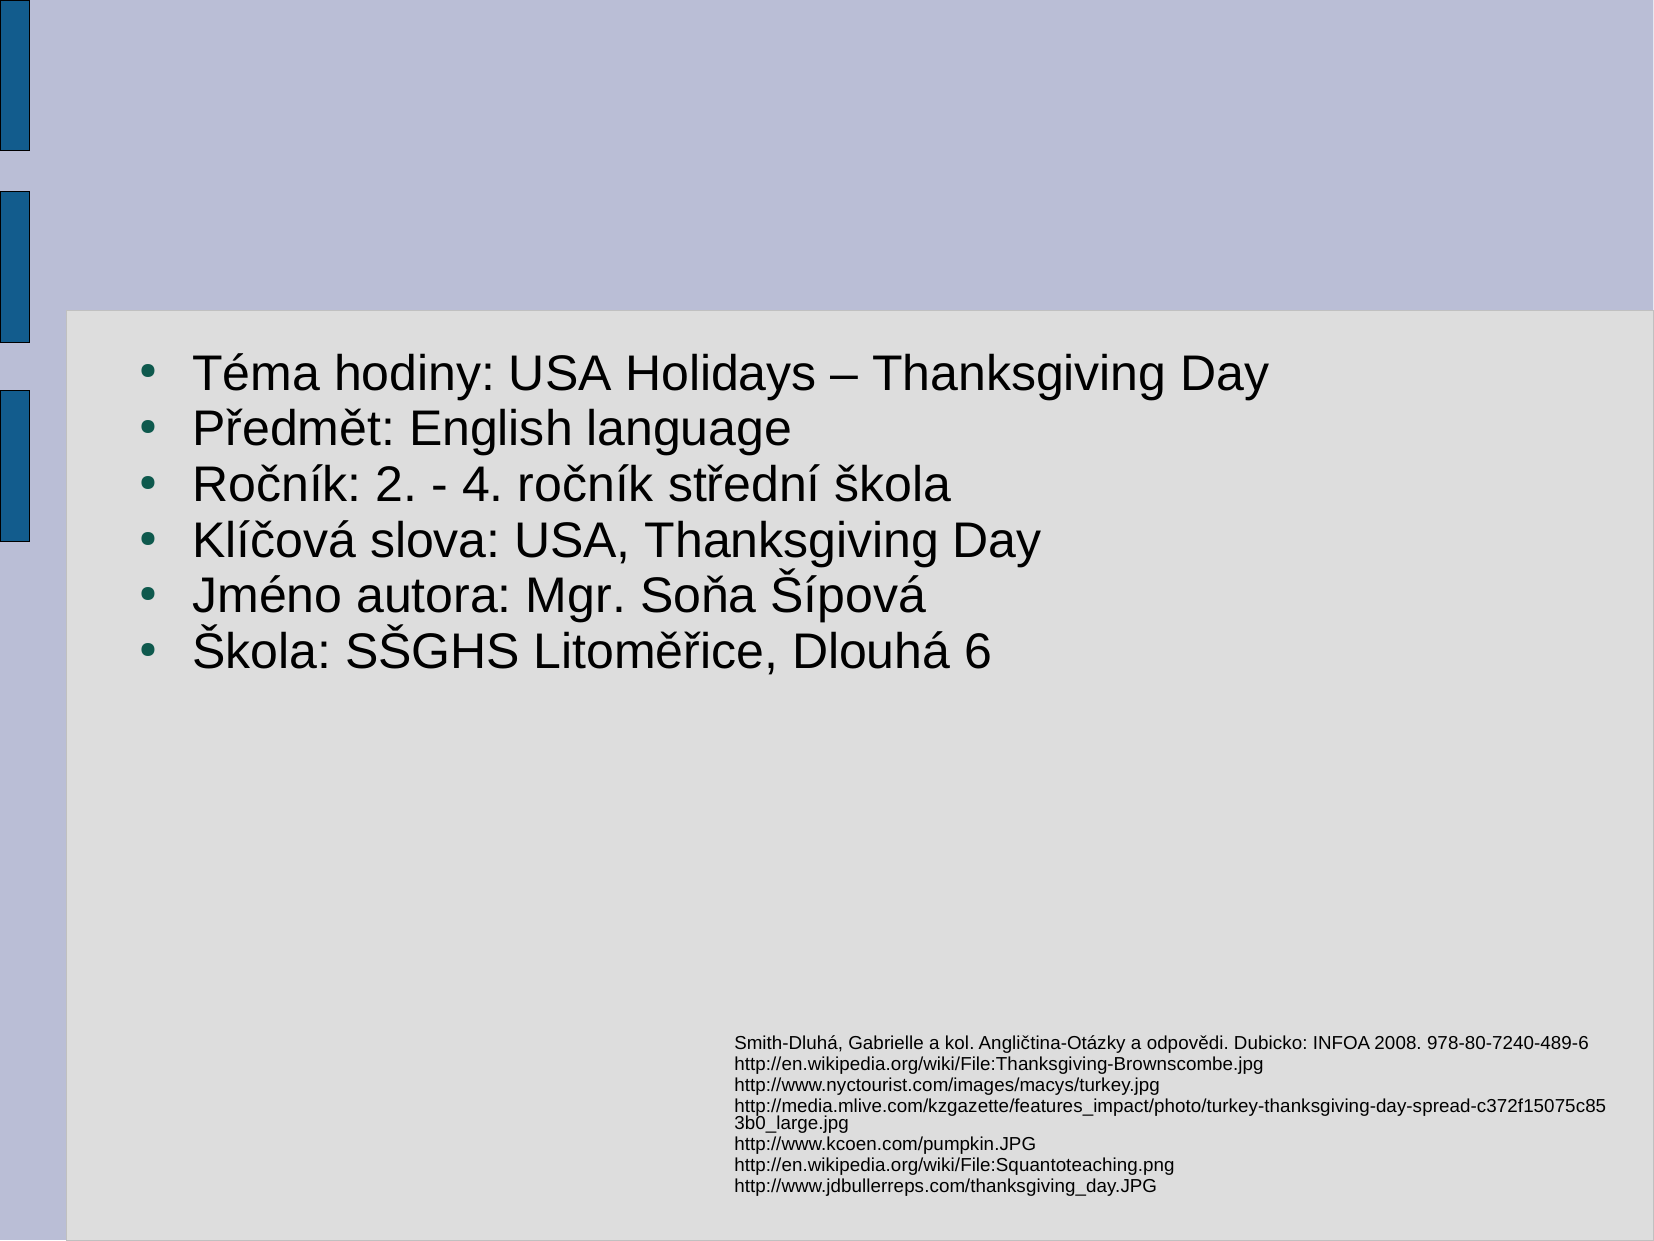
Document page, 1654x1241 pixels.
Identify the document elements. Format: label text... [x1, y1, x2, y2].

text_box Smith-Dluhá, Gabrielle a kol. Angličtina-Otázky a odpovědi. Dubicko: INFOA 2008. 978-80-7240-489-6 http://en.wikipedia.org/wiki/File:Thanksgiving-Brownscombe.jpg http://www.nyctourist.com/images/macys/turkey.jpg http://media.mlive.com/kzgazette/features_impact/photo/turkey-thanksgiving-day-spread-c372f15075c853b0_large.jpg http://www.kcoen.com/pumpkin.JPG http://en.wikipedia.org/wiki/File:Squantoteaching.png http://www.jdbullerreps.com/thanksgiving_day.JPG [719, 1003, 1625, 1241]
list Téma hodiny: USA Holidays – Thanksgiving Day Předmět: English language Ročník: 2. - 4. ročník střední škola Klíčová slova: USA, Thanksgiving Day Jméno autora: Mgr. Soňa Šípová Škola: SŠGHS Litoměřice, Dlouhá 6 [121, 344, 1534, 1127]
